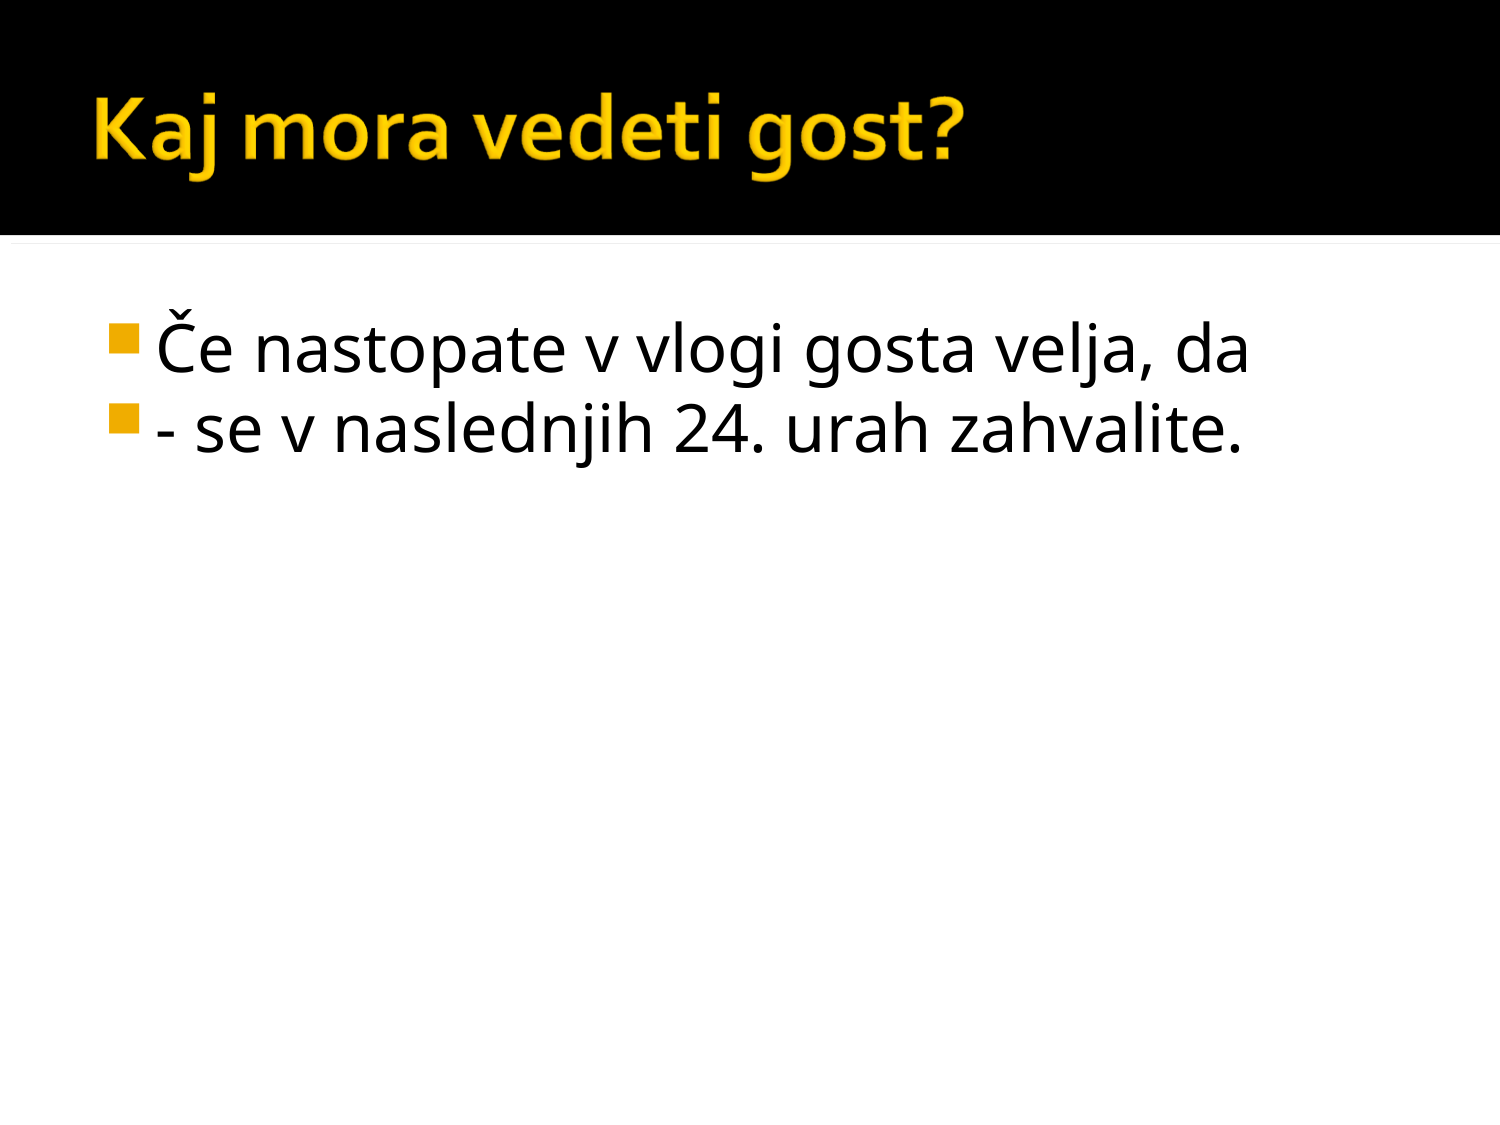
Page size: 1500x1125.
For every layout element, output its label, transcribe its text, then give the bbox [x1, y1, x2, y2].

list Če nastopate v vlogi gosta velja, da - se v naslednjih 24. urah zahvalite. [75, 291, 1426, 1051]
text_box [31, 24, 1427, 233]
